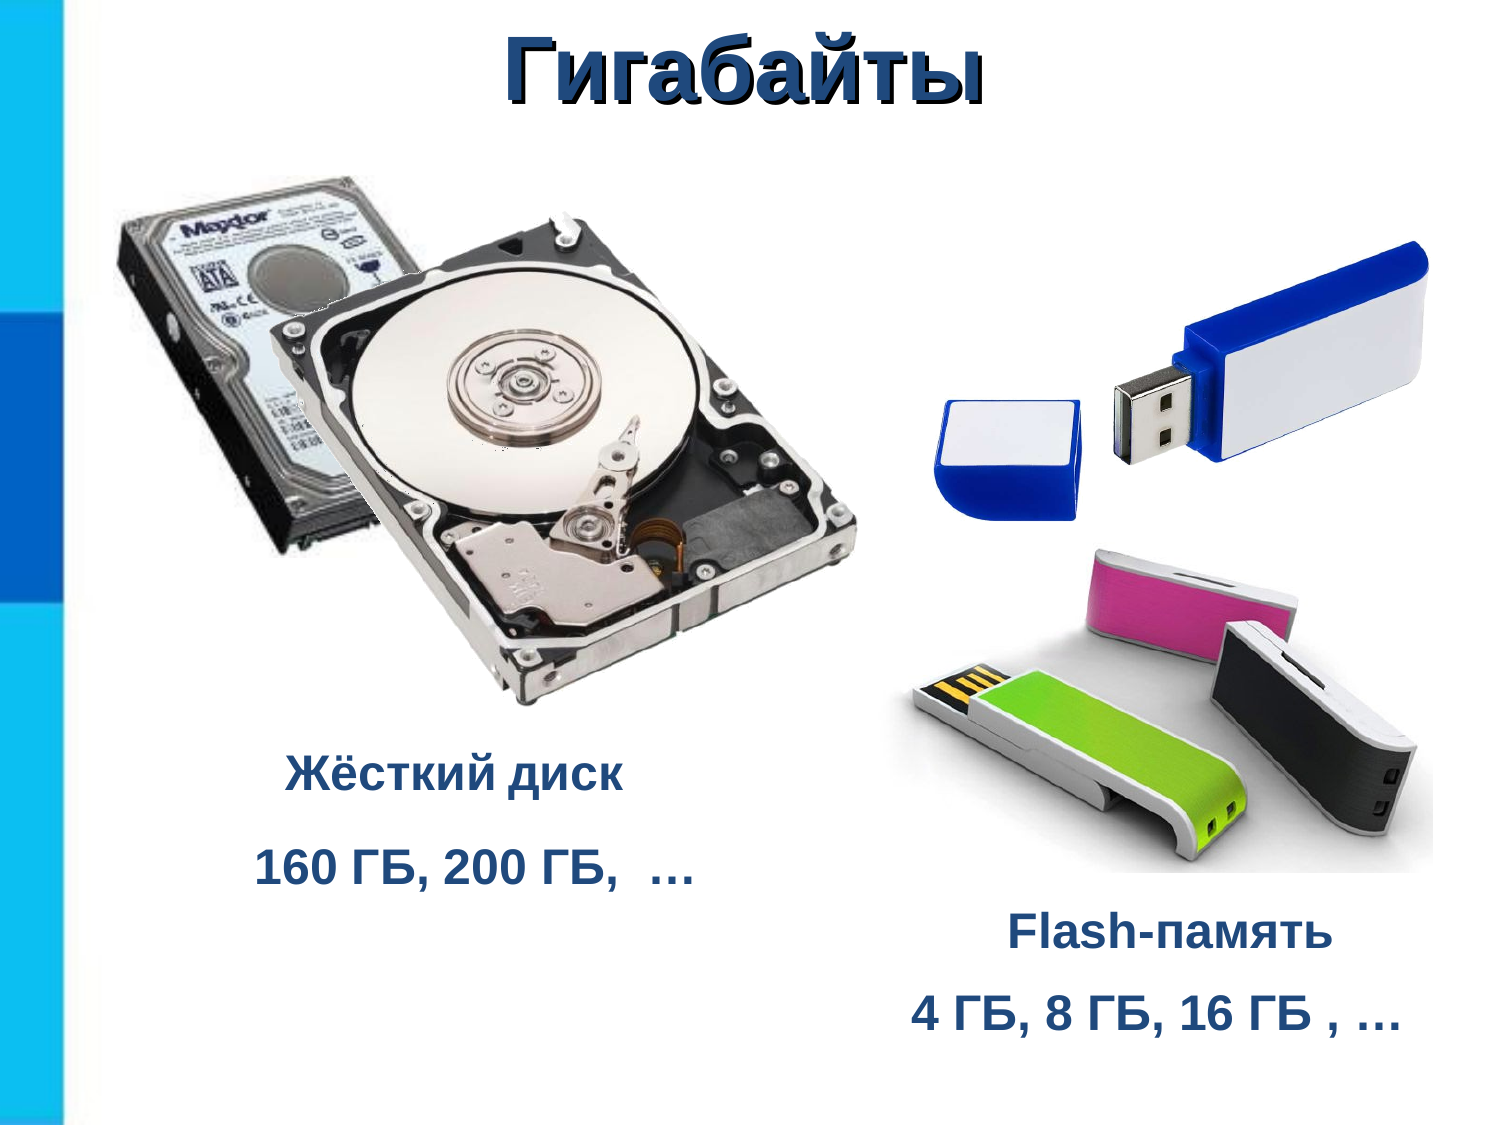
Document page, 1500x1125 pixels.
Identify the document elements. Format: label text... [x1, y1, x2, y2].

text_box 160 ГБ, 200 ГБ, … [239, 826, 713, 902]
title Гигабайты [117, 11, 1372, 116]
text_box Flash-память [984, 890, 1359, 967]
text_box Жёсткий диск [226, 732, 684, 809]
picture [0, 0, 1500, 1125]
text_box 4 ГБ, 8 ГБ, 16 ГБ , … [896, 972, 1454, 1049]
